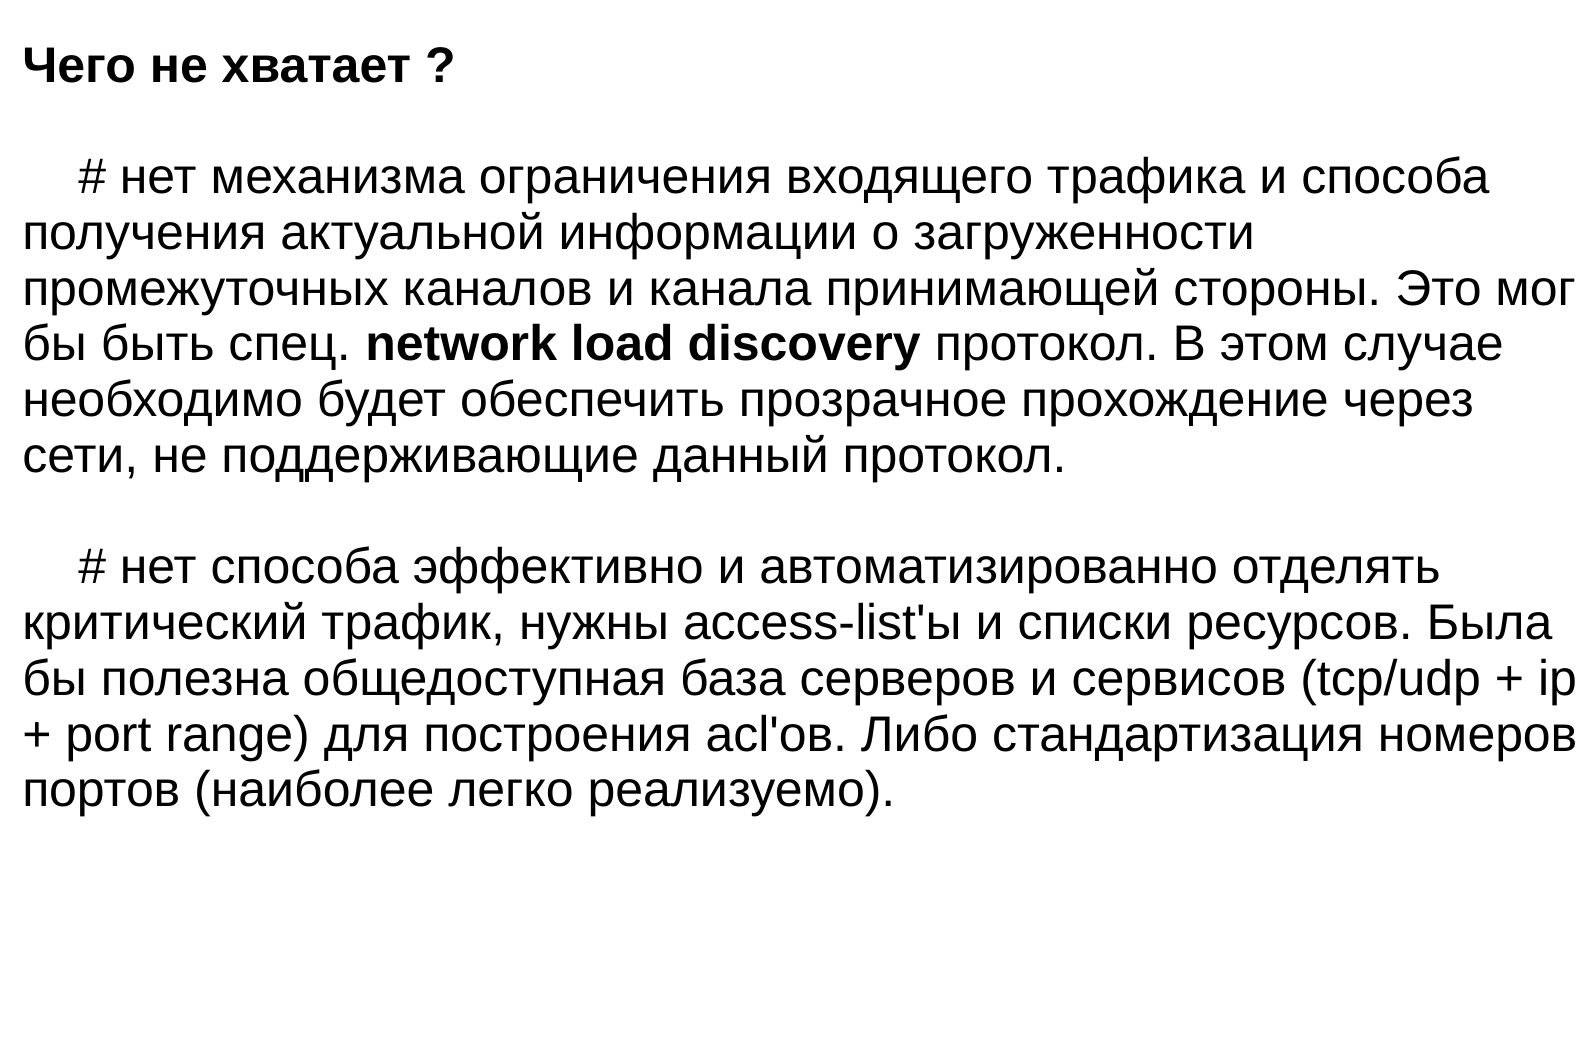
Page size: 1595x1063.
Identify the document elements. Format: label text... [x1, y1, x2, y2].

text_box Чего не хватает ? # нет механизма ограничения входящего трафика и способа получения актуальной информации о загруженности промежуточных каналов и канала принимающей стороны. Это мог бы быть спец. network load discovery протокол. В этом случае необходимо будет обеспечить прозрачное прохождение через сети, не поддерживающие данный протокол. # нет способа эффективно и автоматизированно отделять критический трафик, нужны access-list'ы и списки ресурсов. Была бы полезна общедоступная база серверов и сервисов (tcp/udp + ip + port range) для построения acl'ов. Либо стандартизация номеров портов (наиболее легко реализуемо). [7, 29, 1595, 970]
